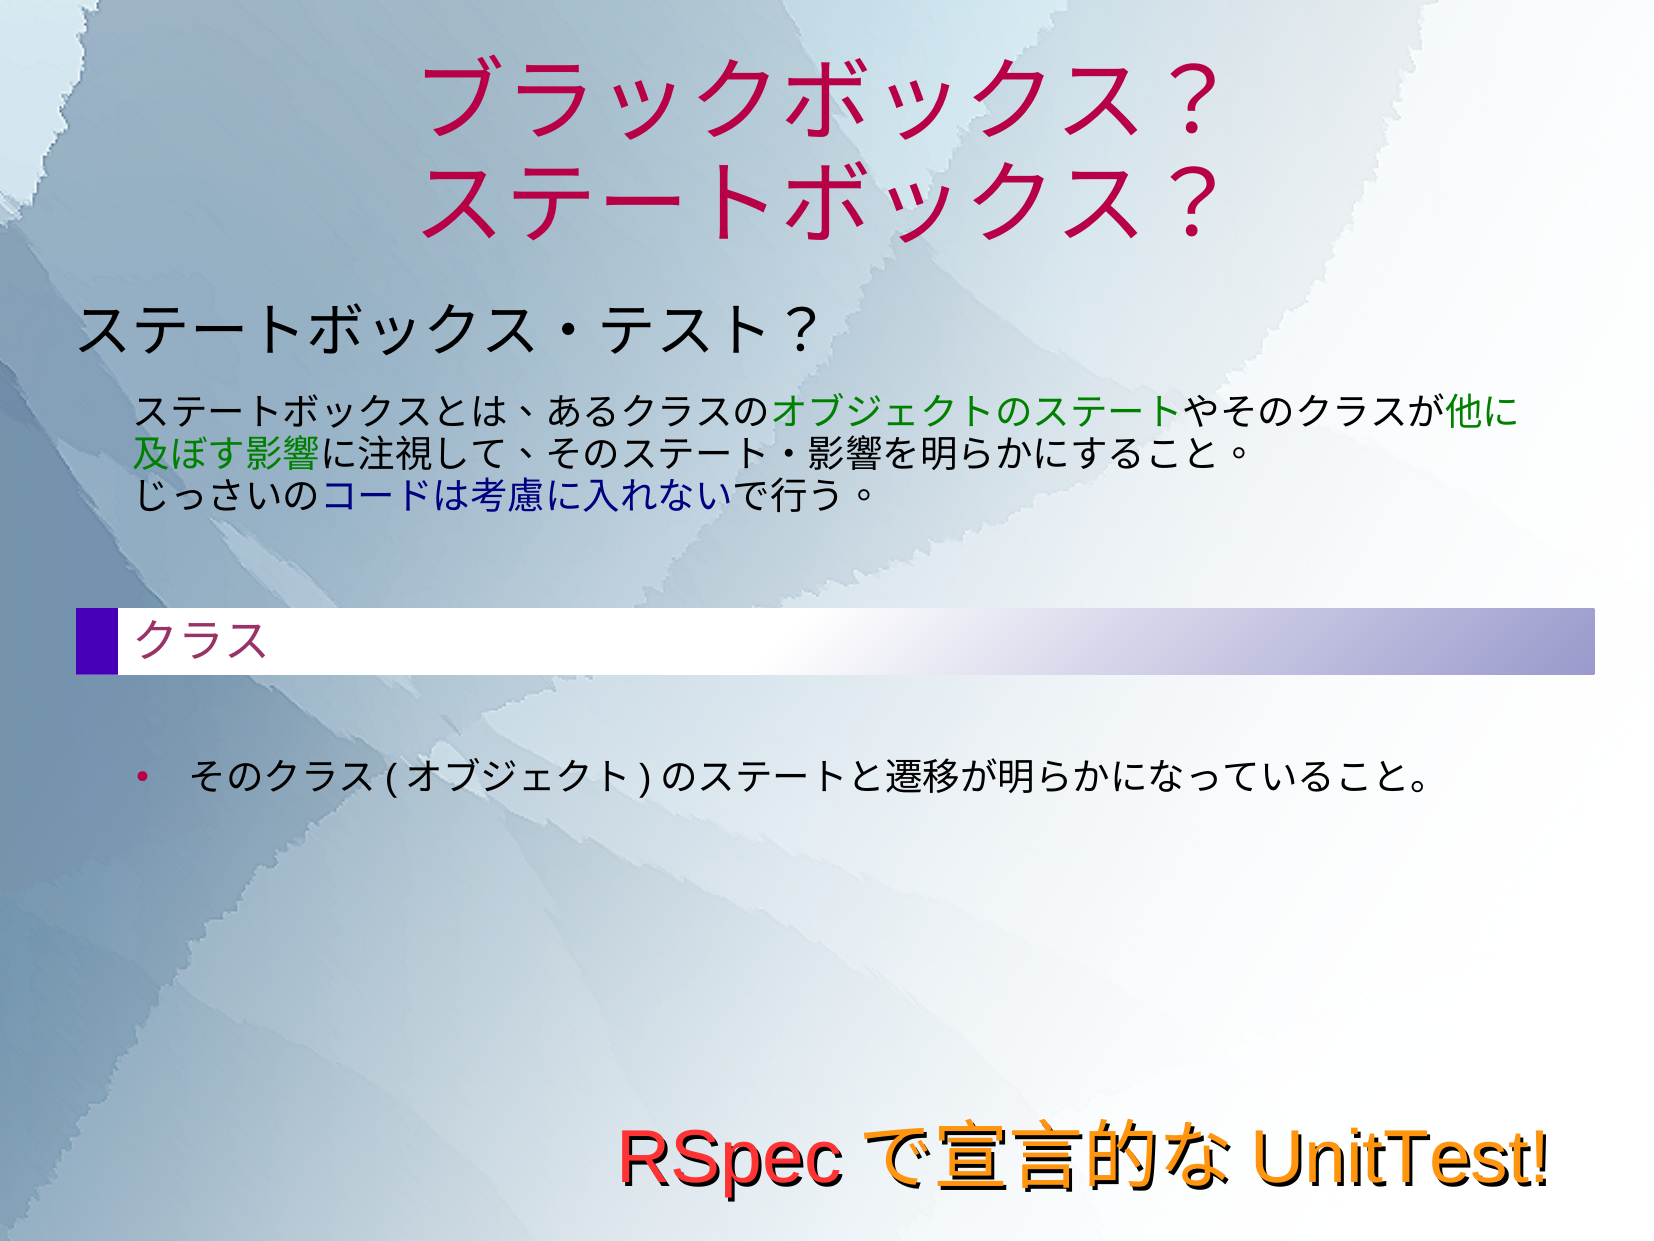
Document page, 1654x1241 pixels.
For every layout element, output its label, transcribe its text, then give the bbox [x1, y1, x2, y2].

list そのクラス(オブジェクト)のステートと遷移が明らかになっていること。 [118, 756, 1595, 851]
text_box ステートボックスとは、あるクラスのオブジェクトのステートやそのクラスが他に及ぼす影響に注視して、そのステート・影響を明らかにすること。 じっさいのコードは考慮に入れないで行う。 [118, 383, 1565, 567]
text_box RSpecで宣言的なUnitTest! [561, 1107, 1565, 1207]
text_box ステートボックス・テスト？ [59, 291, 857, 371]
picture [0, 0, 1654, 1241]
text_box クラス [118, 608, 1595, 675]
title ブラックボックス？ ステートボックス？ [82, 50, 1571, 256]
